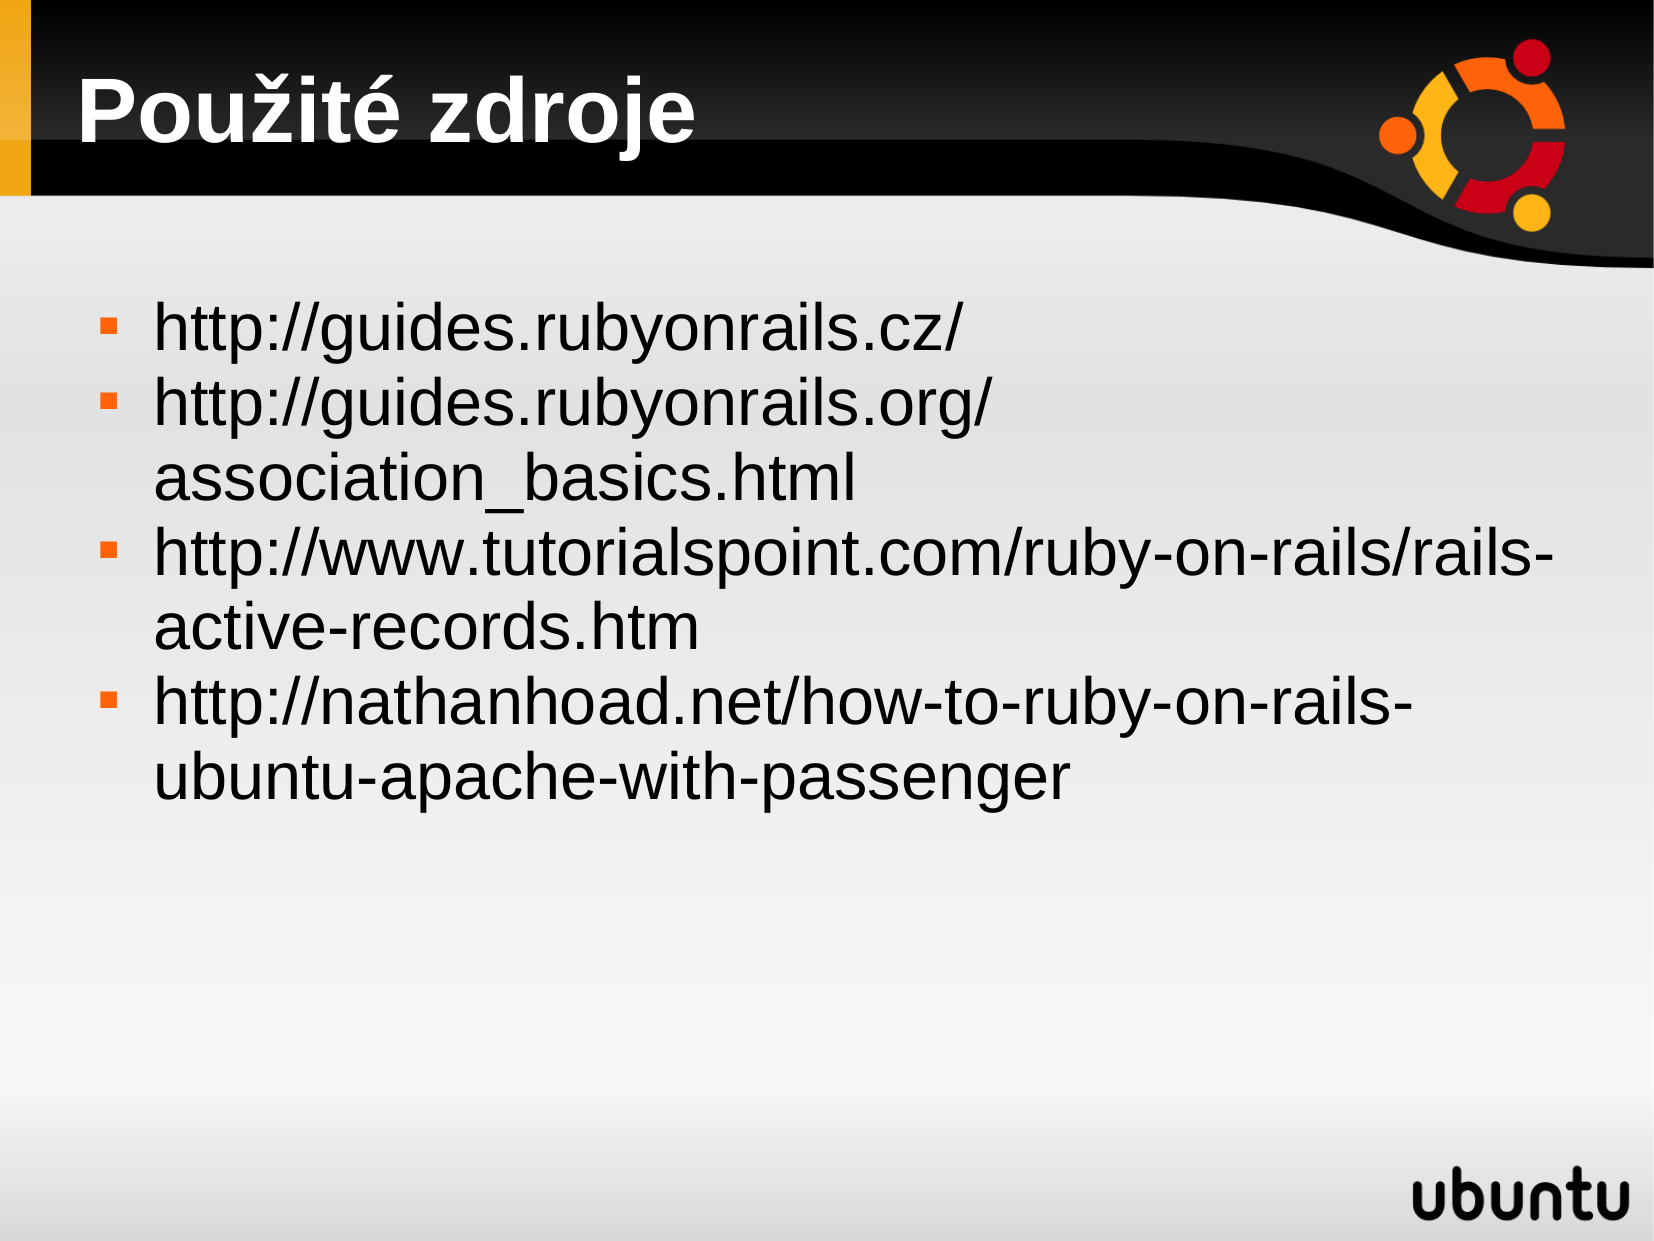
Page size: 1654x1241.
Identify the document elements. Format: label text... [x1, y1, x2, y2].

picture [0, 0, 1654, 1241]
title Použité zdroje [76, 14, 1565, 207]
list http://guides.rubyonrails.cz/ http://guides.rubyonrails.org/association_basics.html http://www.tutorialspoint.com/ruby-on-rails/rails-active-records.htm http://nathanhoad.net/how-to-ruby-on-rails-ubuntu-apache-with-passenger [82, 290, 1571, 1094]
